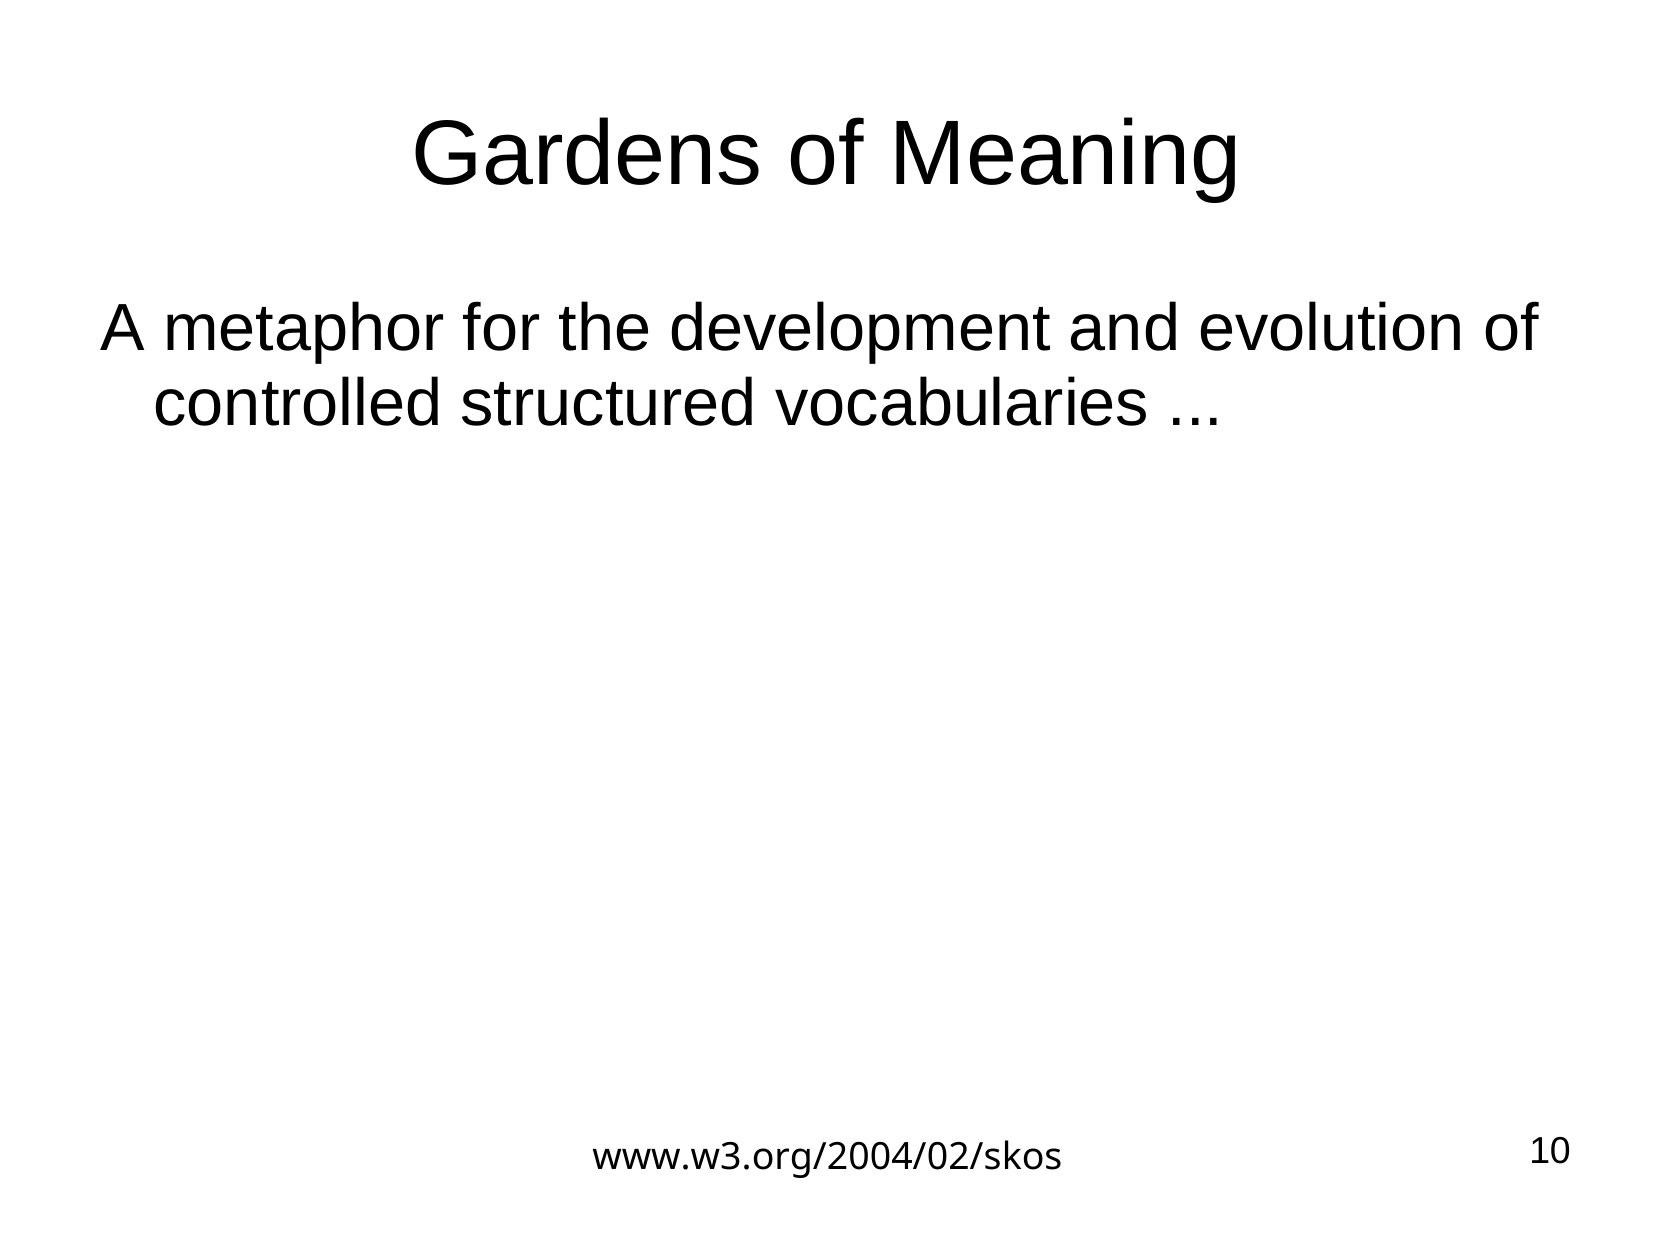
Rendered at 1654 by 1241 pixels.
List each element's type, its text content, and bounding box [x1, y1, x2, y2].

list A metaphor for the development and evolution of controlled structured vocabularies ... [82, 290, 1571, 1109]
title Gardens of Meaning [82, 49, 1571, 257]
